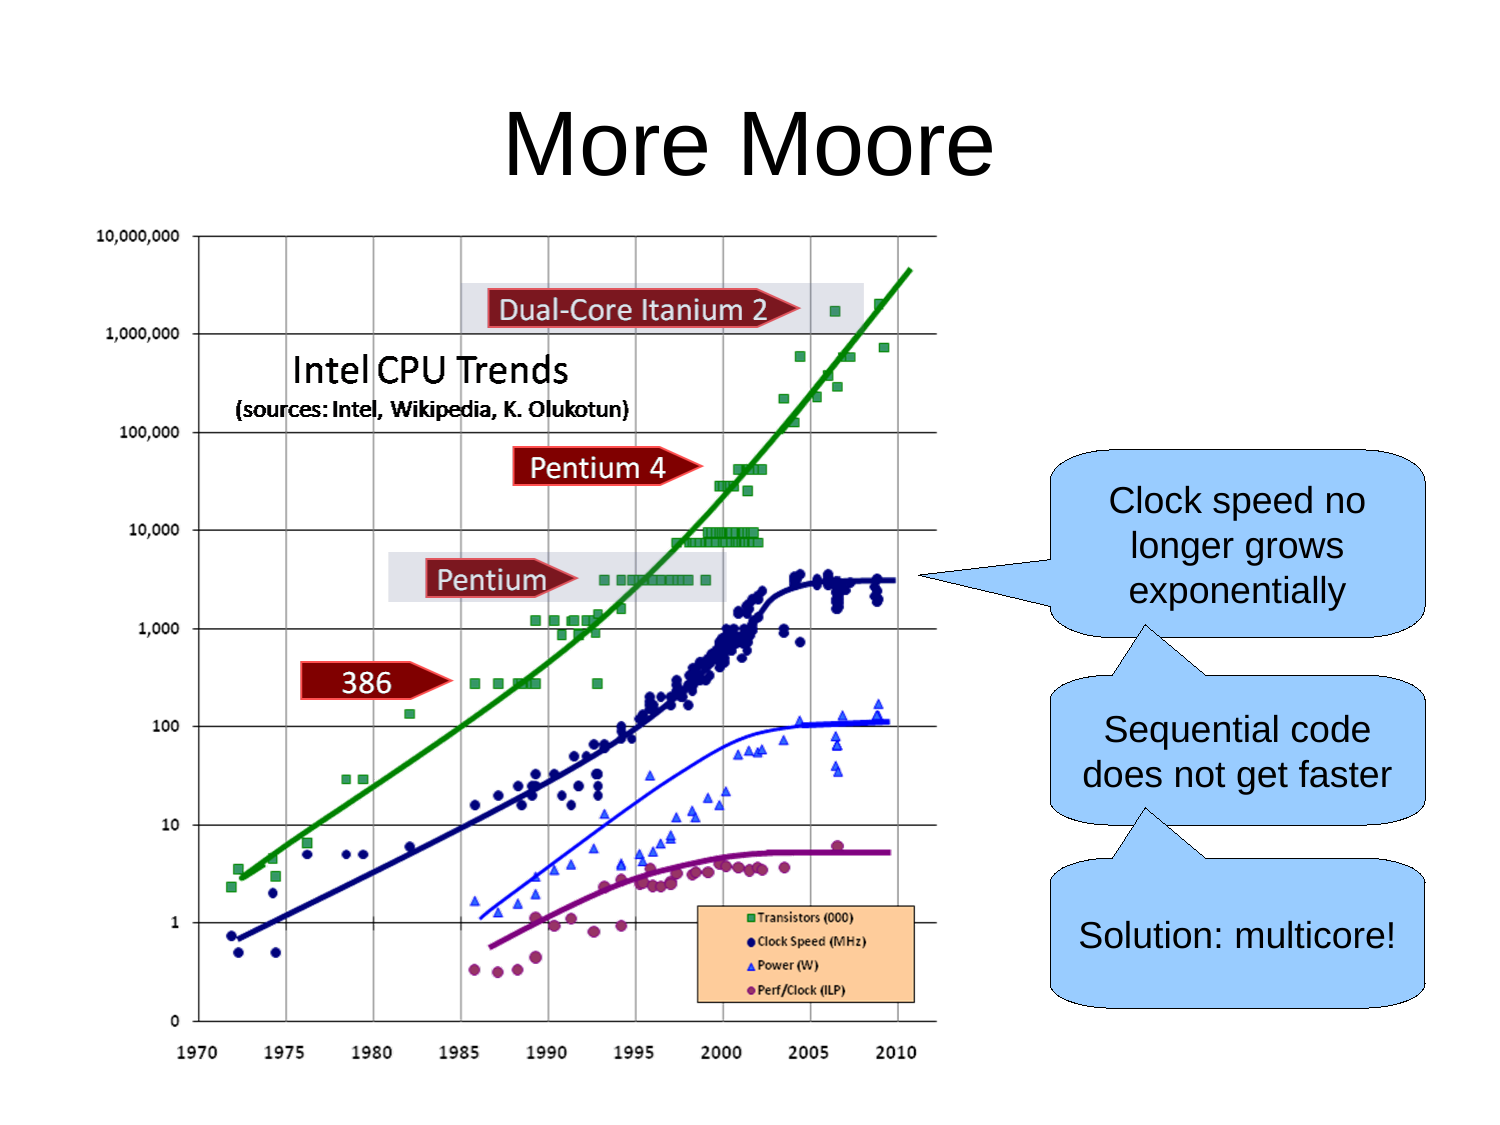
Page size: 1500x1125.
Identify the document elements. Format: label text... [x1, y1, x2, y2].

title More Moore [75, 45, 1426, 233]
text_box Sequential code does not get faster [1050, 624, 1426, 826]
text_box Clock speed no longer grows exponentially [918, 449, 1426, 638]
picture [87, 205, 959, 1074]
text_box Solution: multicore! [1050, 807, 1426, 1009]
